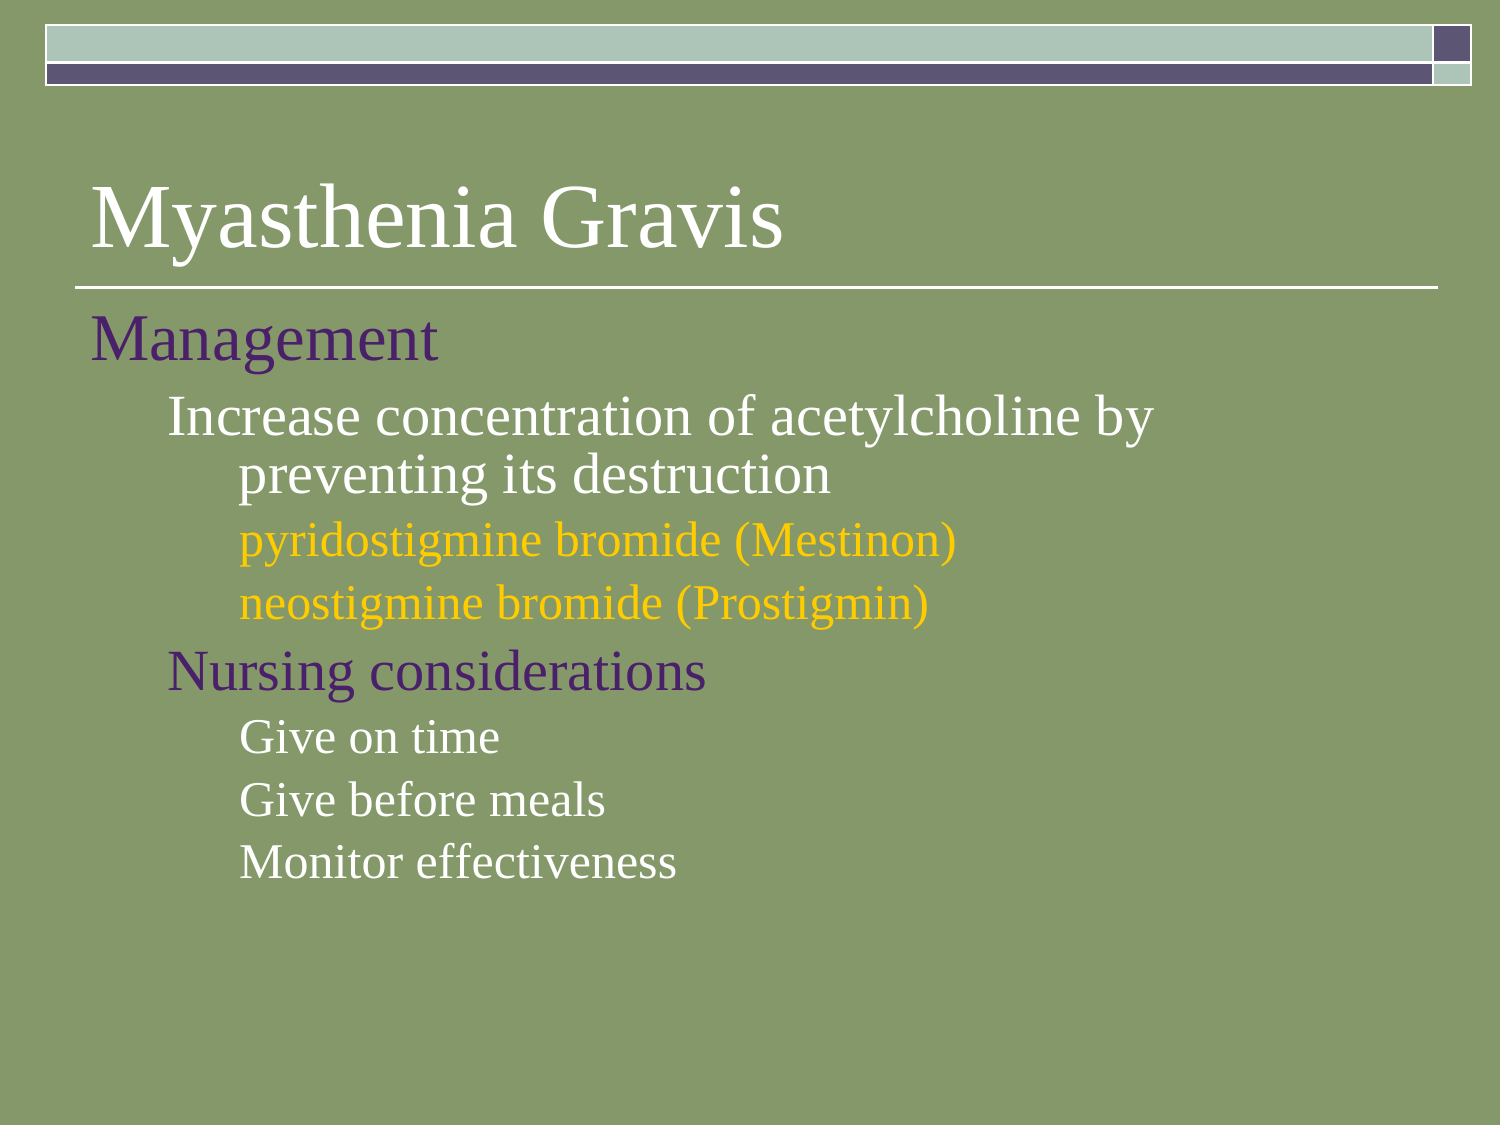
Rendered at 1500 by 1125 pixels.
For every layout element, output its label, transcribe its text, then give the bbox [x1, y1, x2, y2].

list Management Increase concentration of acetylcholine by preventing its destruction pyridostigmine bromide (Mestinon) neostigmine bromide (Prostigmin) Nursing considerations Give on time Give before meals Monitor effectiveness [75, 299, 1426, 1006]
title Myasthenia Gravis [75, 87, 1426, 275]
